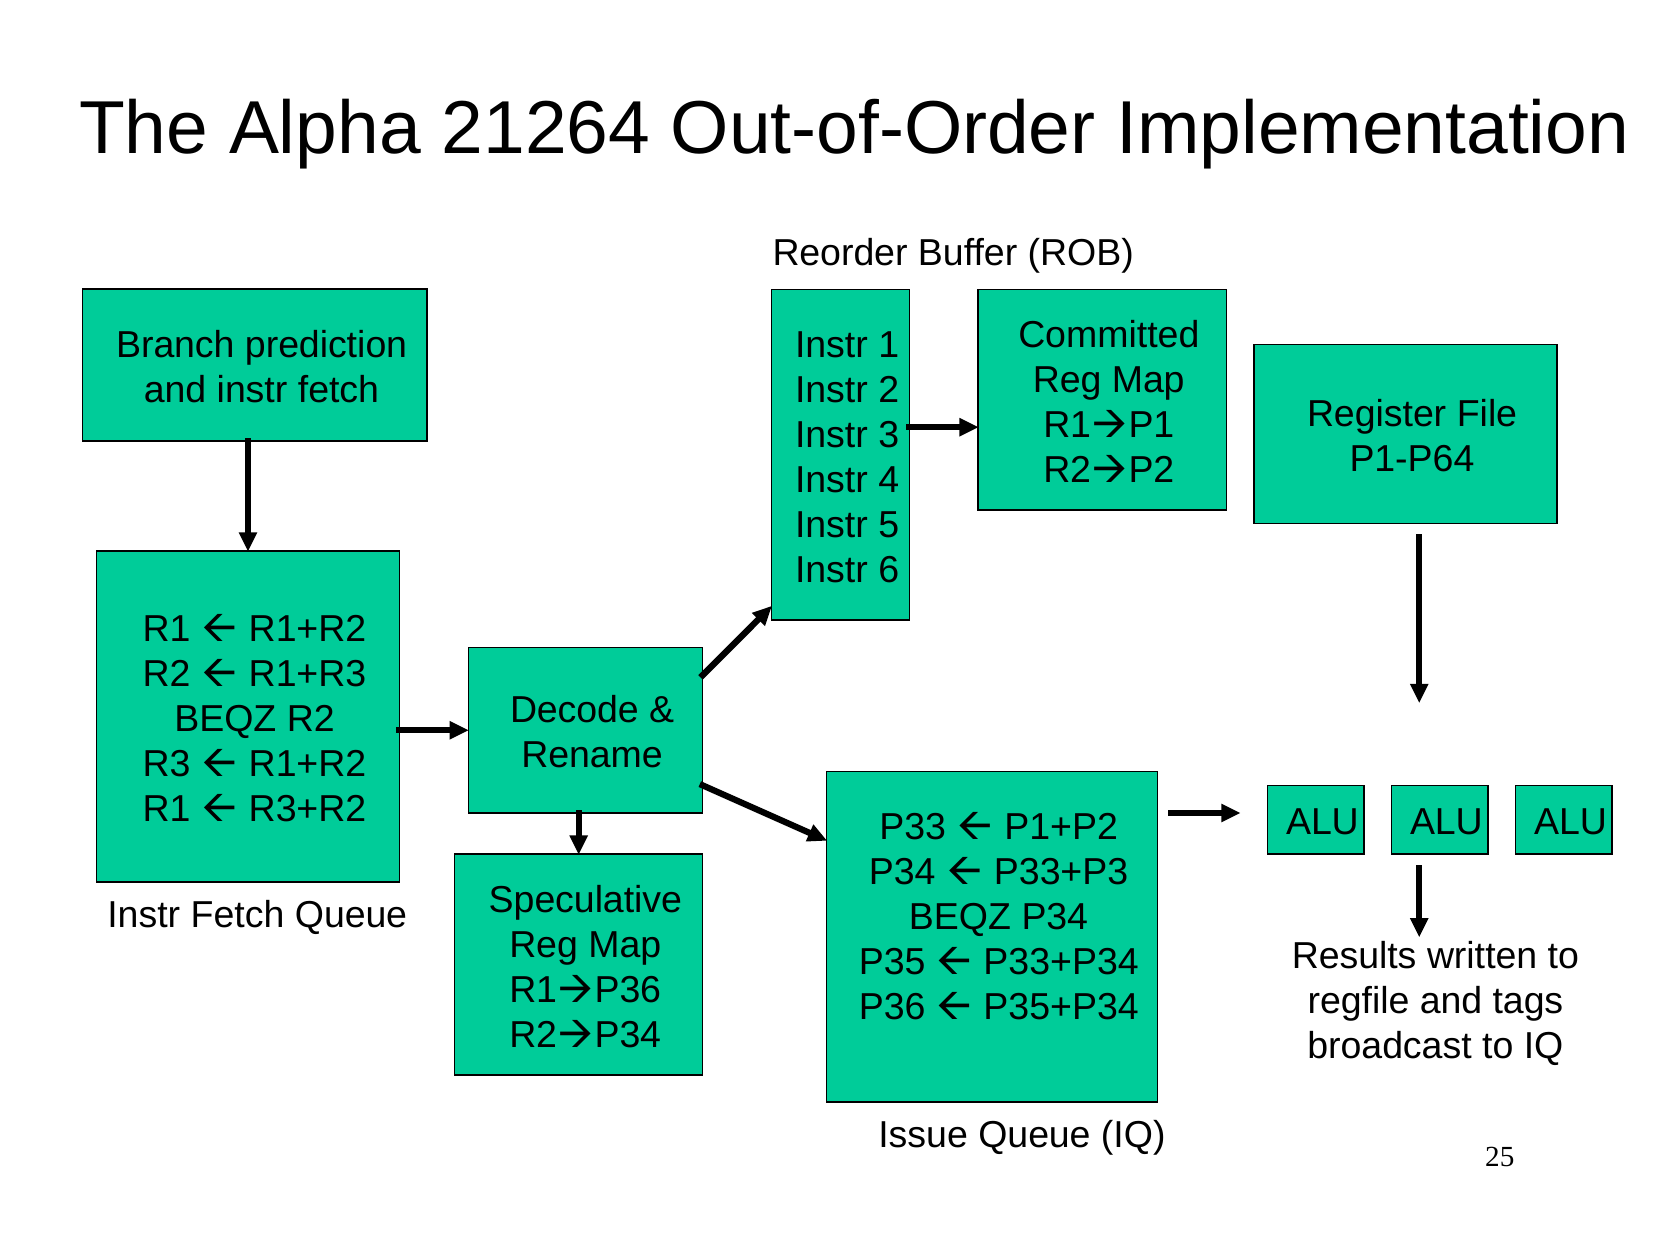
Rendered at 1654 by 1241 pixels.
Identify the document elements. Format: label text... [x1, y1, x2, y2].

text_box ALU [1391, 785, 1489, 855]
text_box ALU [1267, 785, 1365, 855]
text_box Results written to regfile and tags broadcast to IQ [1263, 923, 1595, 1074]
text_box Reorder Buffer (ROB) [744, 220, 1149, 281]
text_box Issue Queue (IQ) [850, 1102, 1181, 1163]
text_box Speculative Reg Map R1P36 R2P34 [454, 854, 703, 1075]
text_box R1  R1+R2 R2  R1+R3 BEQZ R2 R3  R1+R2 R1  R3+R2 [96, 551, 400, 881]
text_box Register File P1-P64 [1253, 344, 1557, 524]
text_box <number> [1184, 1129, 1530, 1213]
text_box ALU [1515, 785, 1613, 855]
text_box The Alpha 21264 Out-of-Order Implementation [64, 71, 1646, 177]
text_box Branch prediction and instr fetch [82, 289, 428, 441]
text_box Instr 1 Instr 2 Instr 3 Instr 4 Instr 5 Instr 6 [771, 289, 910, 621]
text_box Committed Reg Map R1P1 R2P2 [978, 289, 1227, 510]
text_box Decode & Rename [468, 647, 703, 813]
text_box Instr Fetch Queue [79, 881, 423, 943]
text_box P33  P1+P2 P34  P33+P3 BEQZ P34 P35  P33+P34 P36  P35+P34 [826, 771, 1158, 1103]
